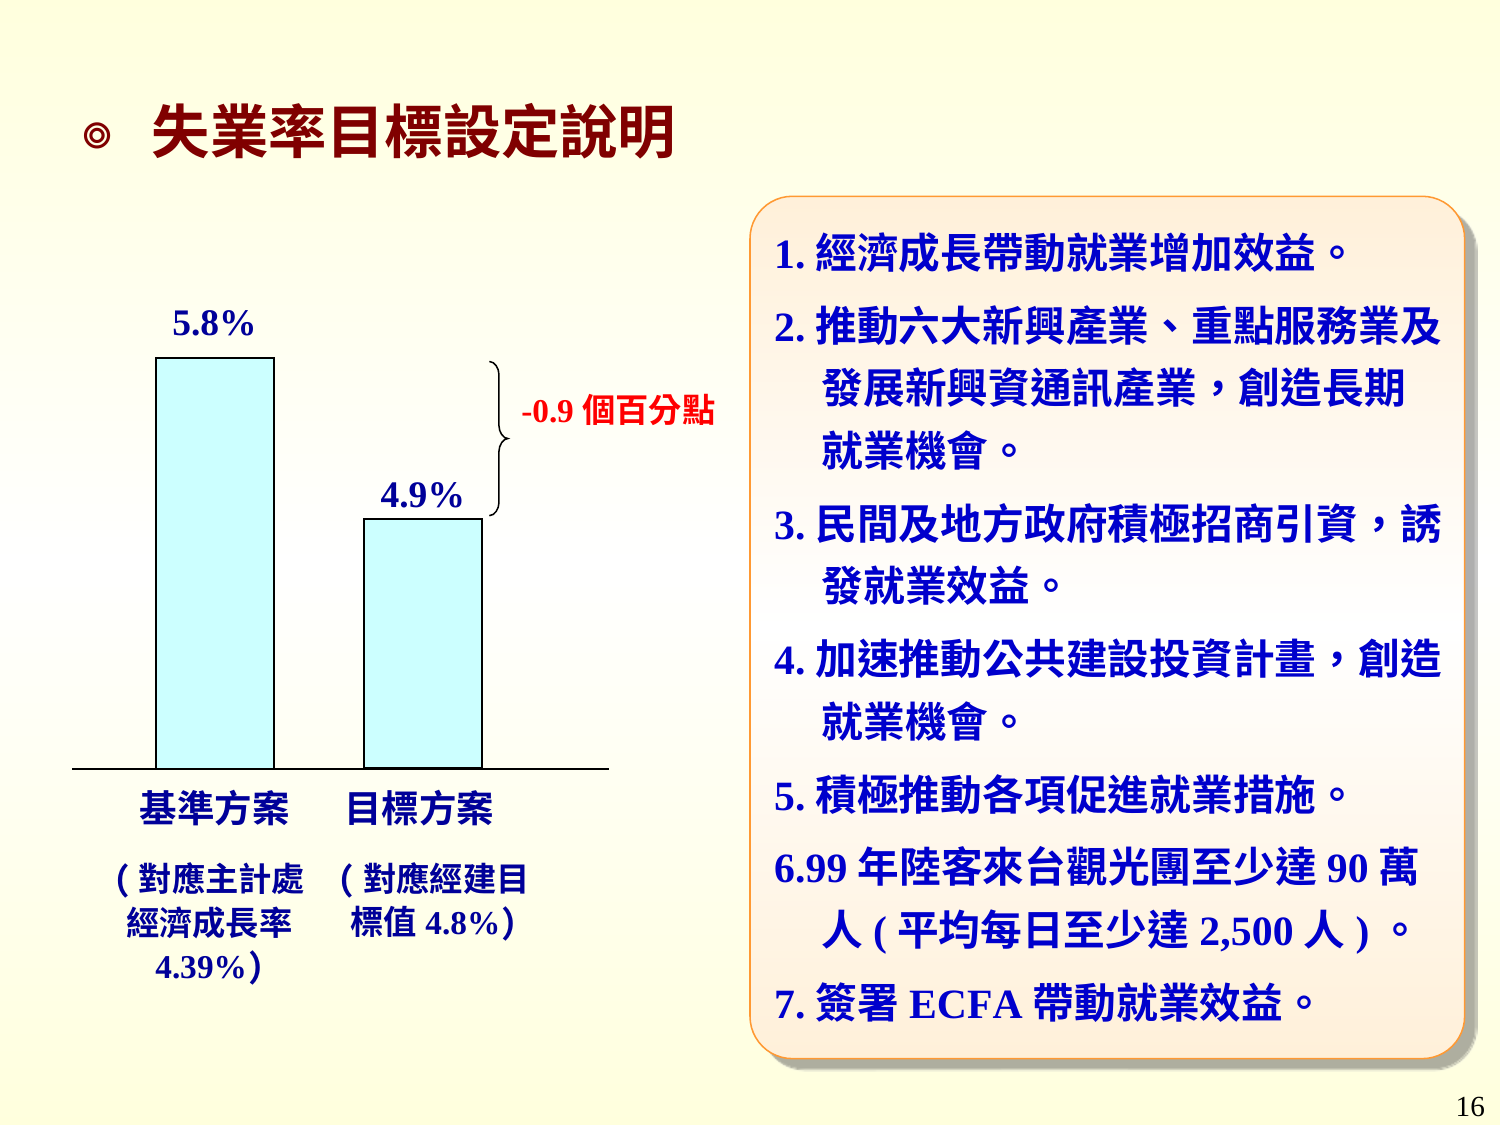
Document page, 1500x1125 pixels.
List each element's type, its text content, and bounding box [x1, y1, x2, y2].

text_box (對應經建目標值4.8%) [324, 846, 544, 950]
text_box [155, 358, 274, 769]
text_box 基準方案 [120, 777, 310, 838]
text_box ◎失業率目標設定說明 [64, 87, 904, 174]
text_box 5.8% [143, 289, 286, 351]
text_box 目標方案 [324, 777, 514, 838]
text_box 1.經濟成長帶動就業增加效益。 2.推動六大新興產業、重點服務業及發展新興資通訊產業，創造長期就業機會。 3.民間及地方政府積極招商引資，誘發就業效益。 4.加速推動公共建設投資計畫，創造就業機會。 5.積極推動各項促進就業措施。 6.99年陸客來台觀光團至少達90萬人(平均每日至少達2,500人)。 7.簽署ECFA帶動就業效益。 [750, 196, 1465, 1059]
text_box 4.9% [363, 462, 483, 524]
text_box [363, 524, 482, 769]
text_box -0.9個百分點 [500, 381, 737, 438]
text_box (對應主計處經濟成長率 4.39%) [106, 846, 314, 994]
